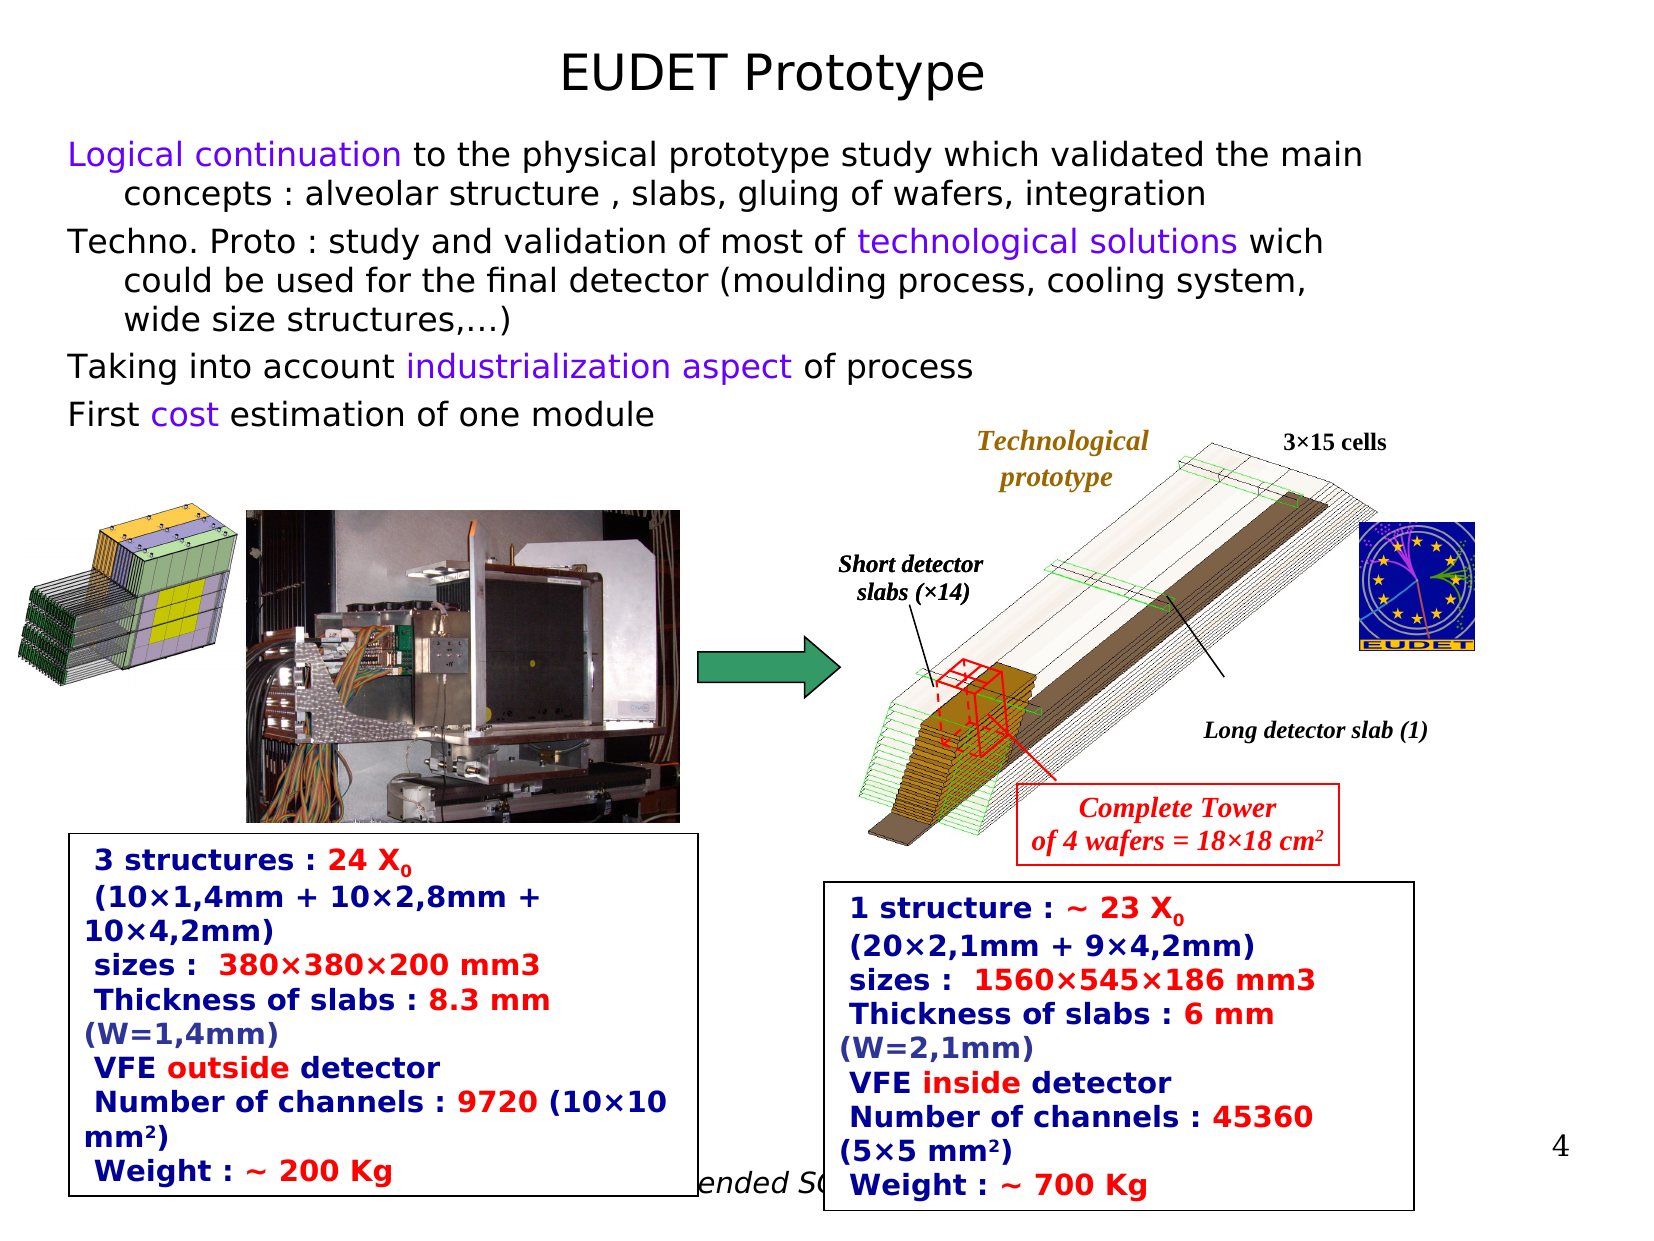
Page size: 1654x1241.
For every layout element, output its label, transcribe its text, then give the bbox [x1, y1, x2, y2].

text_box [697, 636, 841, 698]
text_box Short detector slabs (×14)‏ [823, 542, 1005, 614]
text_box Complete Tower of 4 wafers = 18×18 cm2 [1016, 784, 1339, 865]
text_box 3 structures : 24 X0 (10×1,4mm + 10×2,8mm + 10×4,2mm)‏ sizes : 380×380×200 mm3 Thickness of slabs : 8.3 mm (W=1,4mm)‏ VFE outside detector Number of channels : 9720 (10×10 mm2)‏ Weight : ~ 200 Kg [68, 833, 699, 1196]
picture [18, 501, 680, 823]
text_box 1 structure : ~ 23 X0 (20×2,1mm + 9×4,2mm)‏ sizes : 1560×545×186 mm3 Thickness of slabs : 6 mm (W=2,1mm)‏ VFE inside detector Number of channels : 45360 (5×5 mm2)‏ Weight : ~ 700 Kg [824, 882, 1414, 1211]
text_box Technological prototype [925, 416, 1201, 502]
picture [805, 399, 1475, 865]
text_box Long detector slab (1)‏ [1188, 708, 1445, 752]
text_box 3×15 cells [1268, 420, 1403, 465]
text_box Logical continuation to the physical prototype study which validated the main concepts : alveolar structure , slabs, gluing of wafers, integration Techno. Proto : study and validation of most of technological solutions wich could be used for the final detector (moulding process, cooling system, wide size structures,…)‏ Taking into account industrialization aspect of process First cost estimation of one module [52, 127, 1403, 231]
text_box EUDET Prototype [544, 36, 994, 110]
